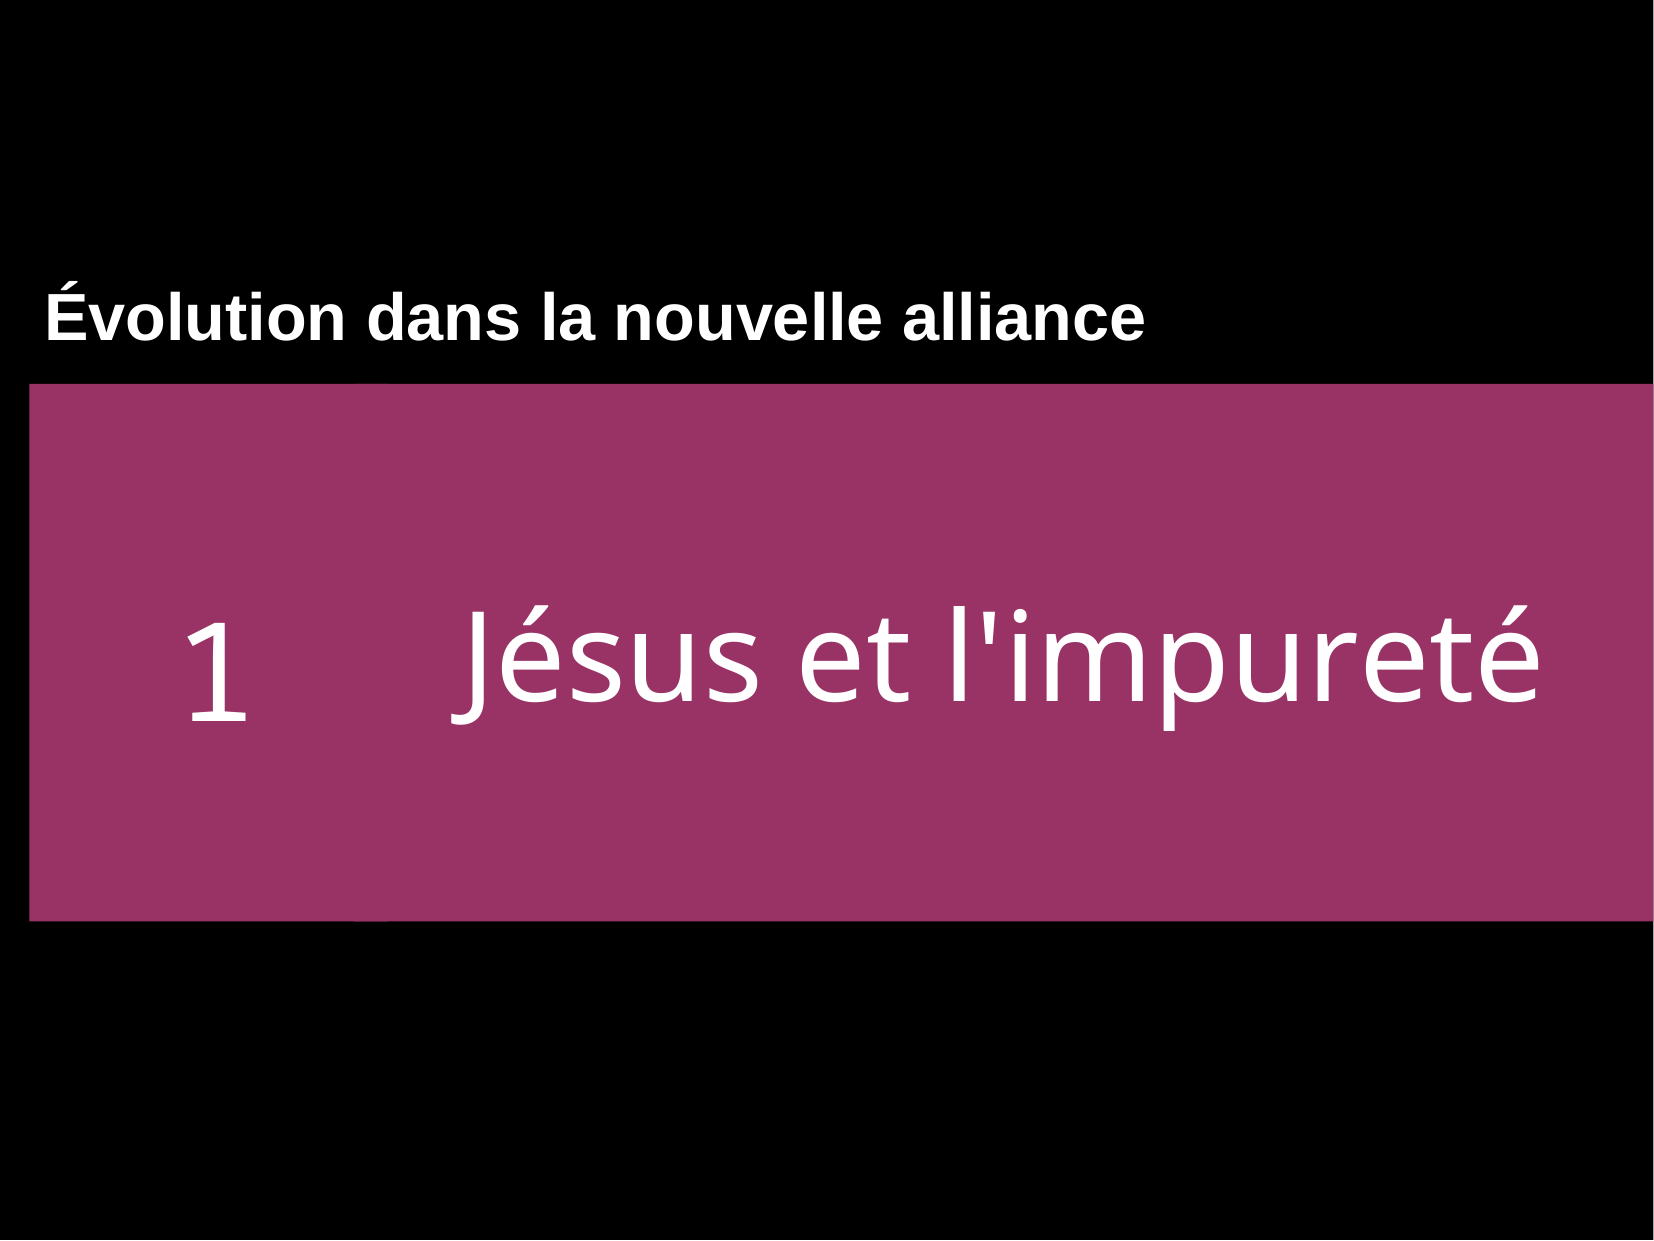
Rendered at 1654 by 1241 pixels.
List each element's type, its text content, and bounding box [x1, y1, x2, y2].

text_box Évolution dans la nouvelle alliance [29, 272, 1654, 363]
text_box 1 [159, 566, 300, 770]
text_box Jésus et l'impureté [354, 383, 1654, 922]
text_box [29, 383, 354, 922]
